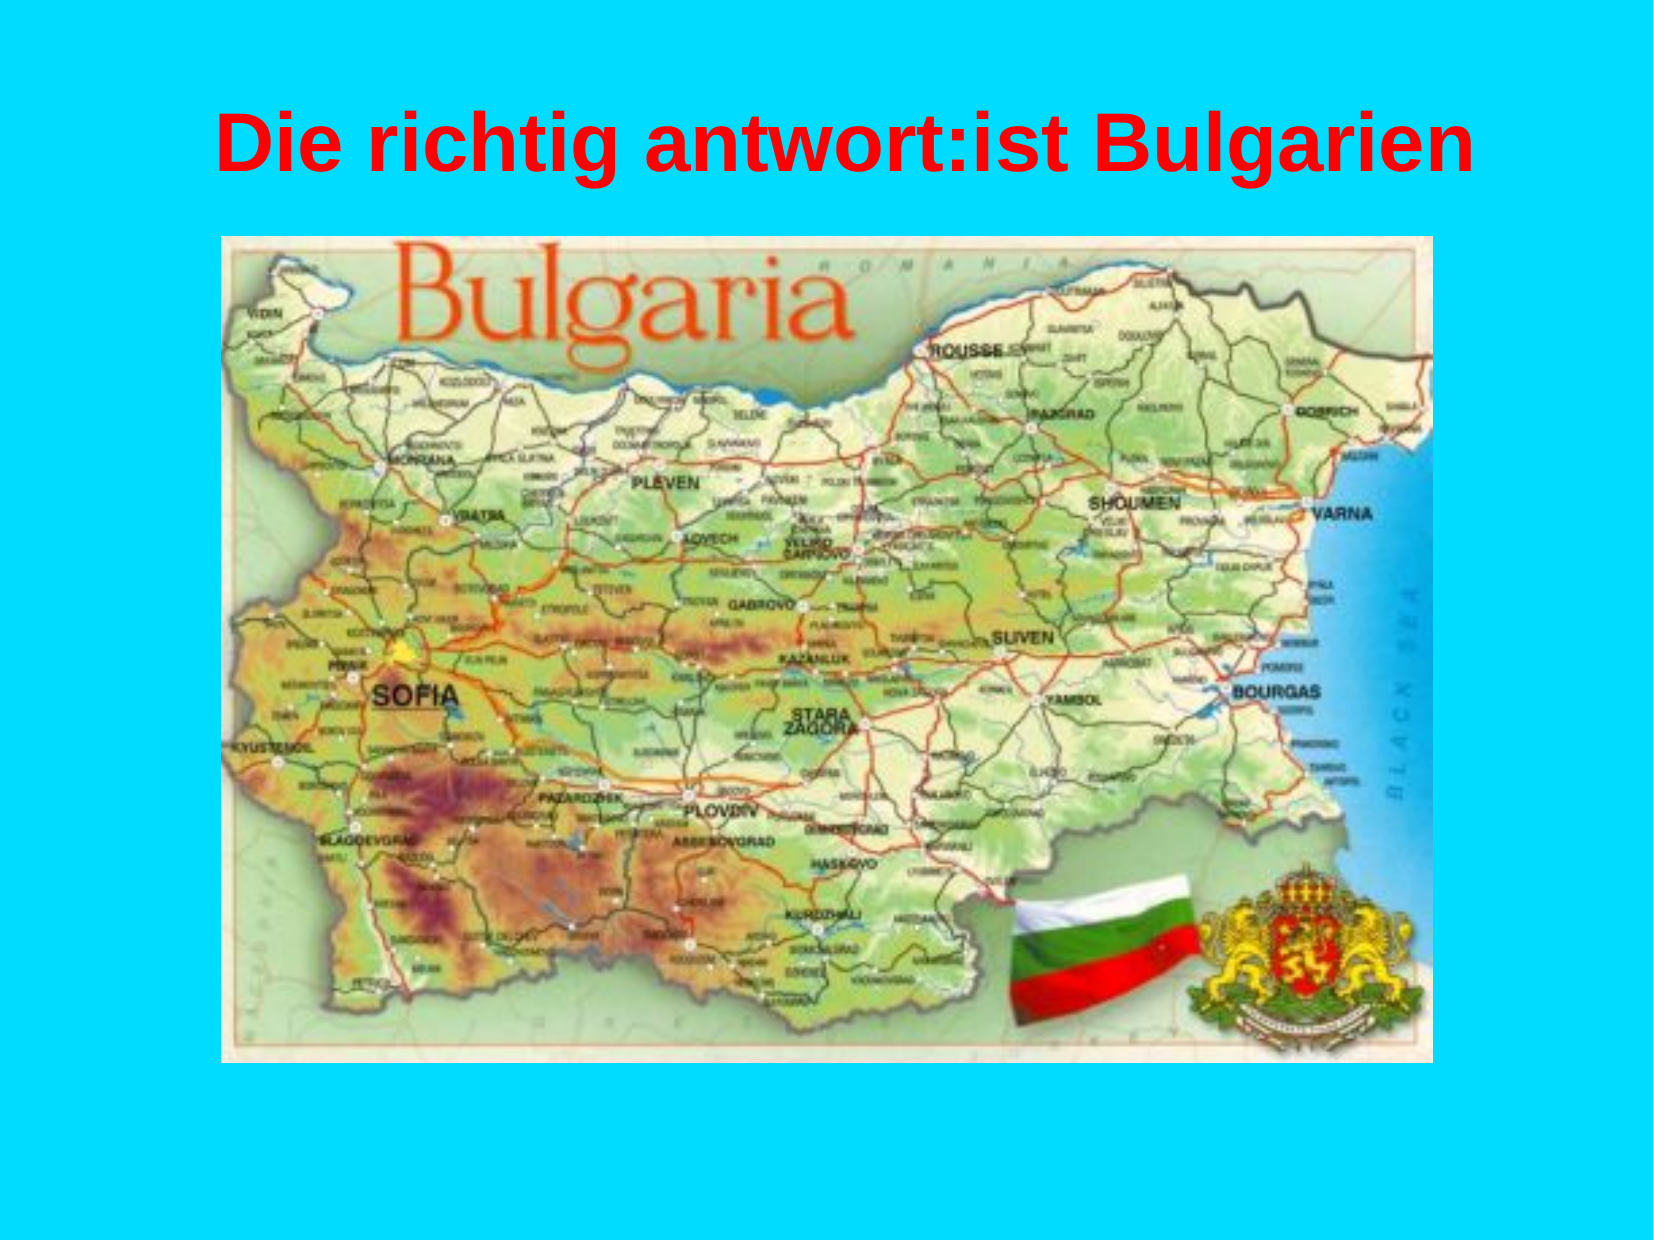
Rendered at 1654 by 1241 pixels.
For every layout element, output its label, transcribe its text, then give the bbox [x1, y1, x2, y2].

picture [221, 236, 1433, 1063]
text_box Die richtig antwort:ist Bulgarien [199, 88, 1503, 197]
